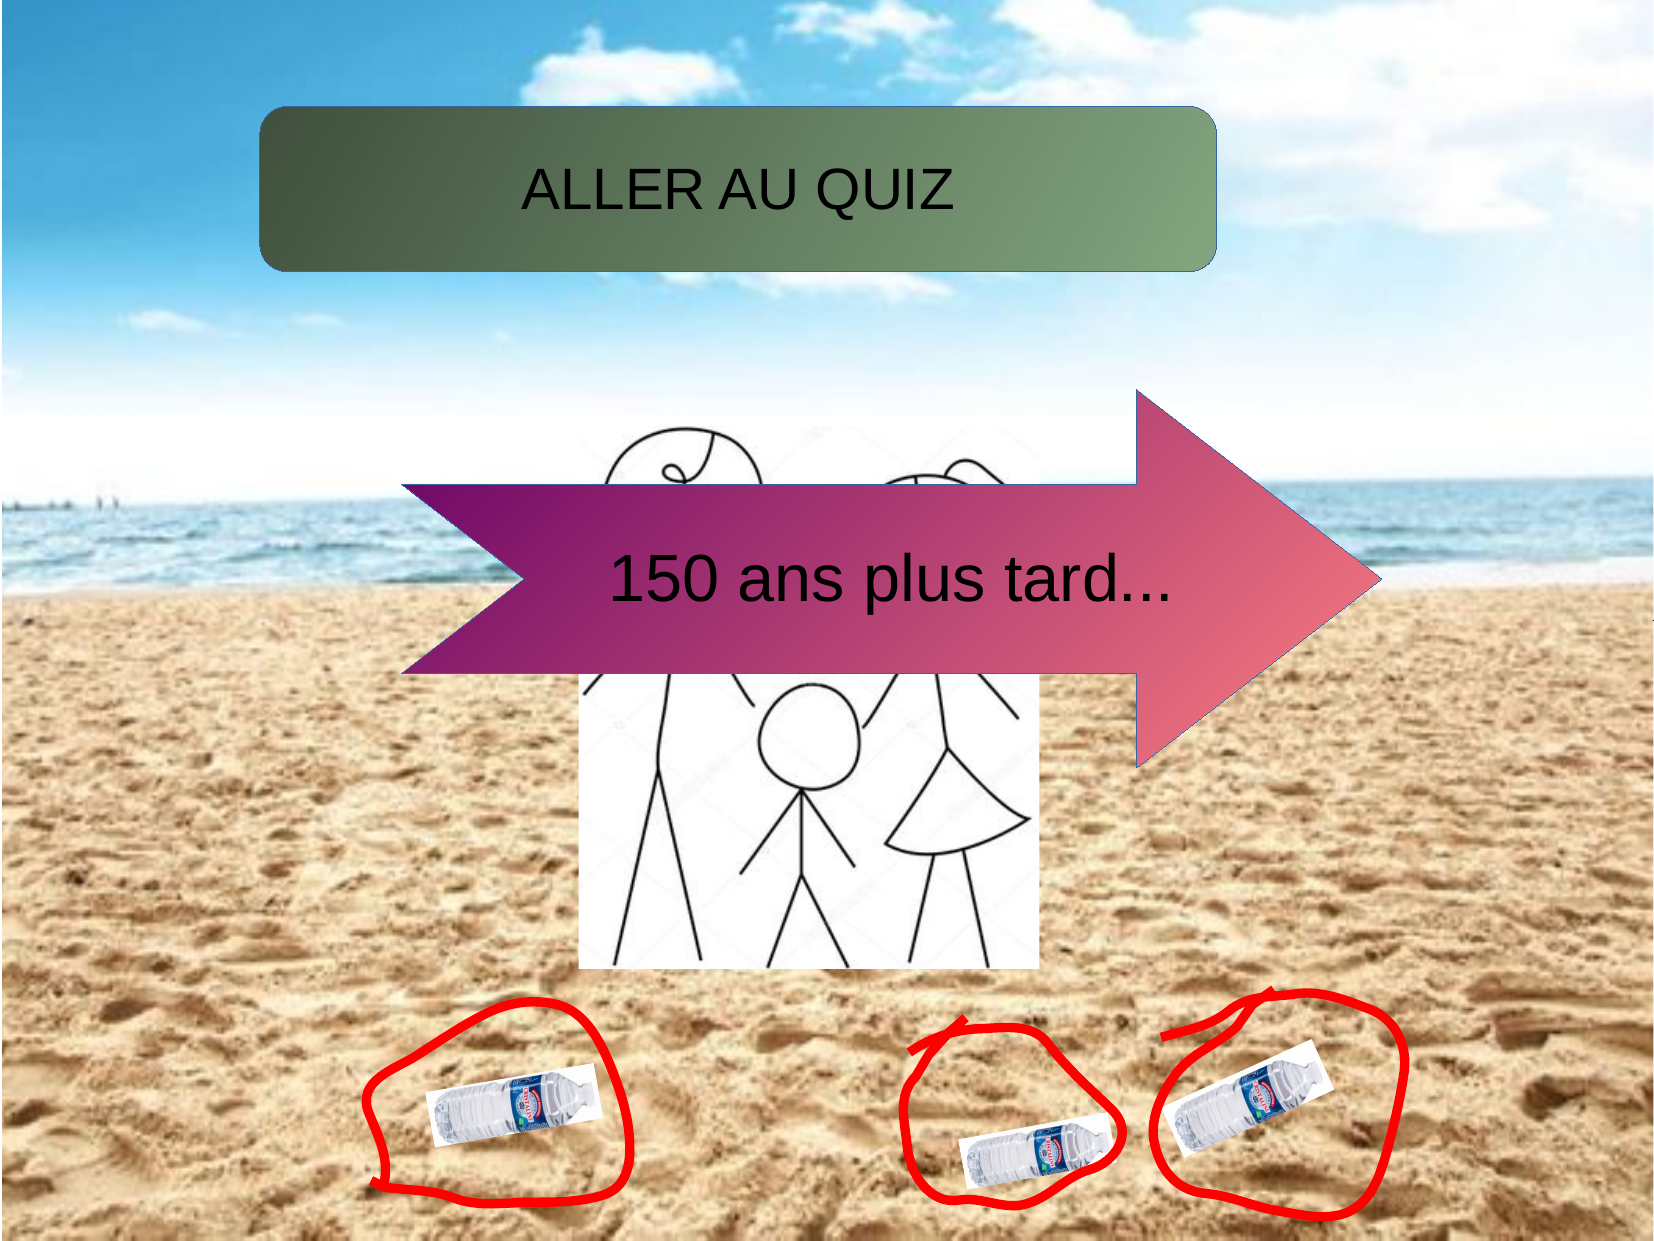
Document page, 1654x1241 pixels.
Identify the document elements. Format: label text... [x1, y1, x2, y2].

text_box ALLER AU QUIZ [259, 106, 1217, 272]
text_box 150 ans plus tard... [401, 389, 1382, 768]
picture [2, 0, 1654, 1241]
